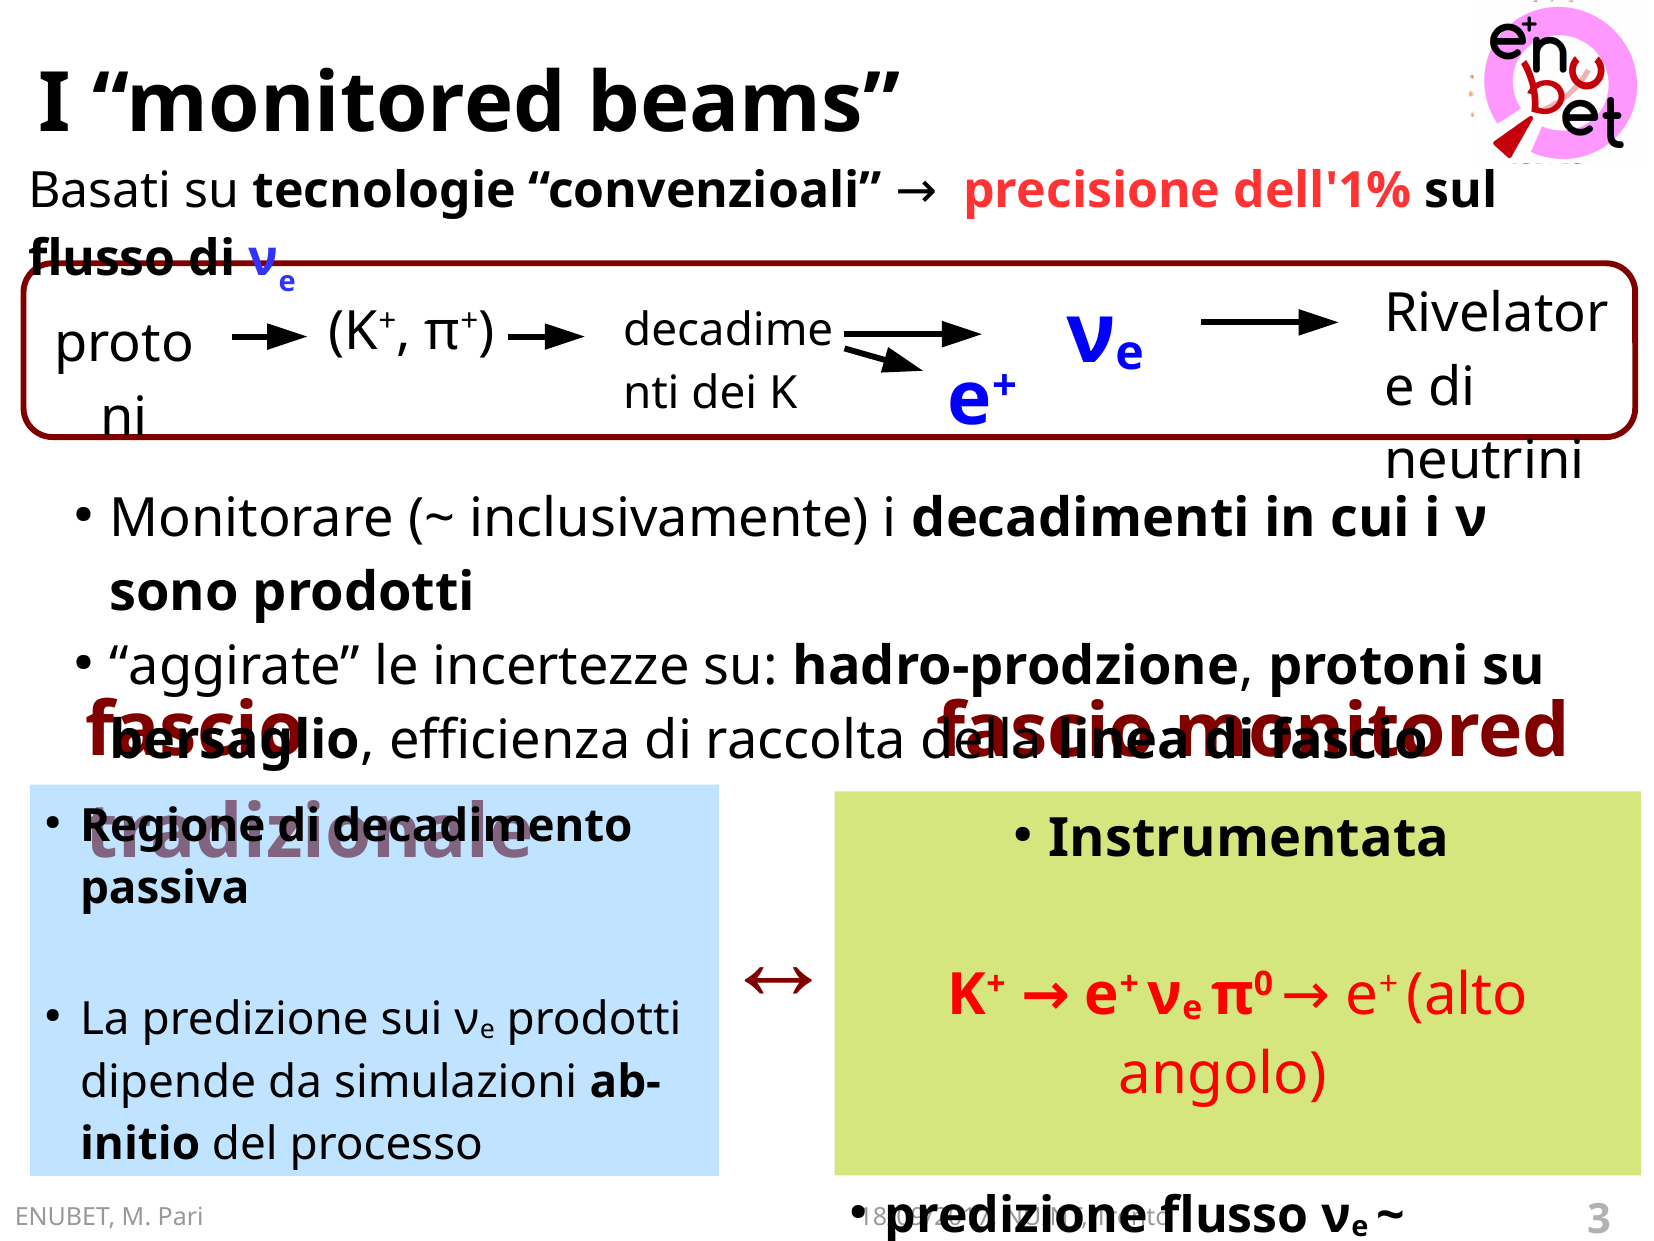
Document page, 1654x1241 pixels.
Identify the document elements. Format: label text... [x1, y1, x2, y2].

text_box (K+, π+) [258, 280, 566, 376]
text_box Instrumentata K+ → e+ νe π0 → e+ (alto angolo) predizione flusso νe ~ conteggio e+ [834, 791, 1642, 1176]
text_box νe [1051, 266, 1196, 411]
text_box I “monitored beams” [23, 35, 1524, 141]
text_box e+ [933, 336, 1075, 439]
text_box Basati su tecnologie “convenzioali” → precisione dell'1% sul flusso di νe [8, 141, 1595, 266]
text_box Regione di decadimento passiva La predizione sui νe prodotti dipende da simulazioni ab-initio del processo Grandi sistematiche [29, 784, 720, 1176]
text_box fascio monitored [921, 668, 1653, 768]
text_box fascio tradizionale [70, 667, 713, 784]
picture [1463, 0, 1653, 164]
text_box decadimenti dei K [608, 289, 875, 366]
text_box Rivelatore di neutrini [1362, 258, 1636, 411]
text_box protoni [23, 295, 225, 373]
text_box ↔ [707, 892, 860, 1032]
text_box Monitorare (~ inclusivamente) i decadimenti in cui i ν sono prodotti “aggirate” le incertezze su: hadro-prodzione, protoni su bersaglio, efficienza di raccolta della linea di fascio [59, 471, 1595, 662]
